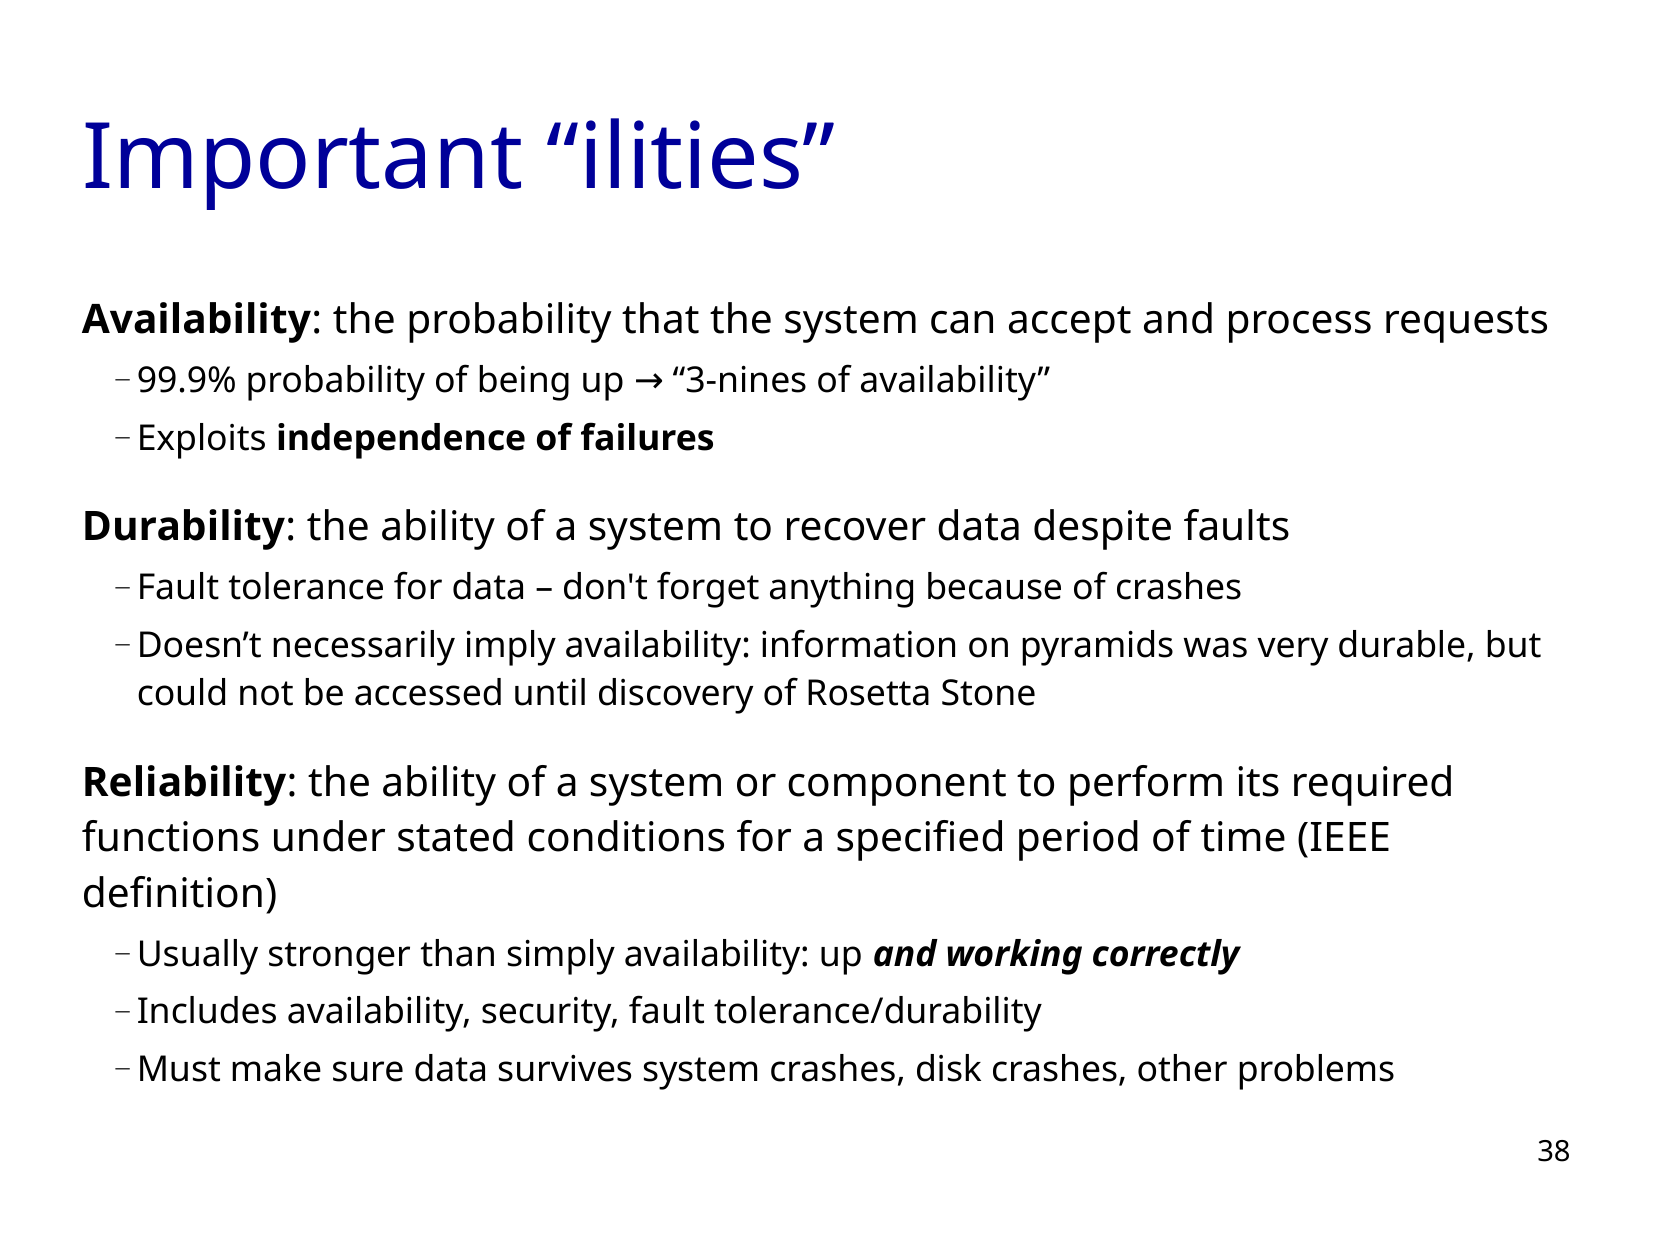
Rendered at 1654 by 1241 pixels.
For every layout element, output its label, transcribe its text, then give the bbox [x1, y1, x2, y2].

list Availability: the probability that the system can accept and process requests 99.9% probability of being up → “3-nines of availability” Exploits independence of failures Durability: the ability of a system to recover data despite faults Fault tolerance for data – don't forget anything because of crashes Doesn’t necessarily imply availability: information on pyramids was very durable, but could not be accessed until discovery of Rosetta Stone Reliability: the ability of a system or component to perform its required functions under stated conditions for a specified period of time (IEEE definition) Usually stronger than simply availability: up and working correctly Includes availability, security, fault tolerance/durability Must make sure data survives system crashes, disk crashes, other problems [60, 290, 1571, 1096]
title Important “ilities” [82, 49, 1571, 257]
